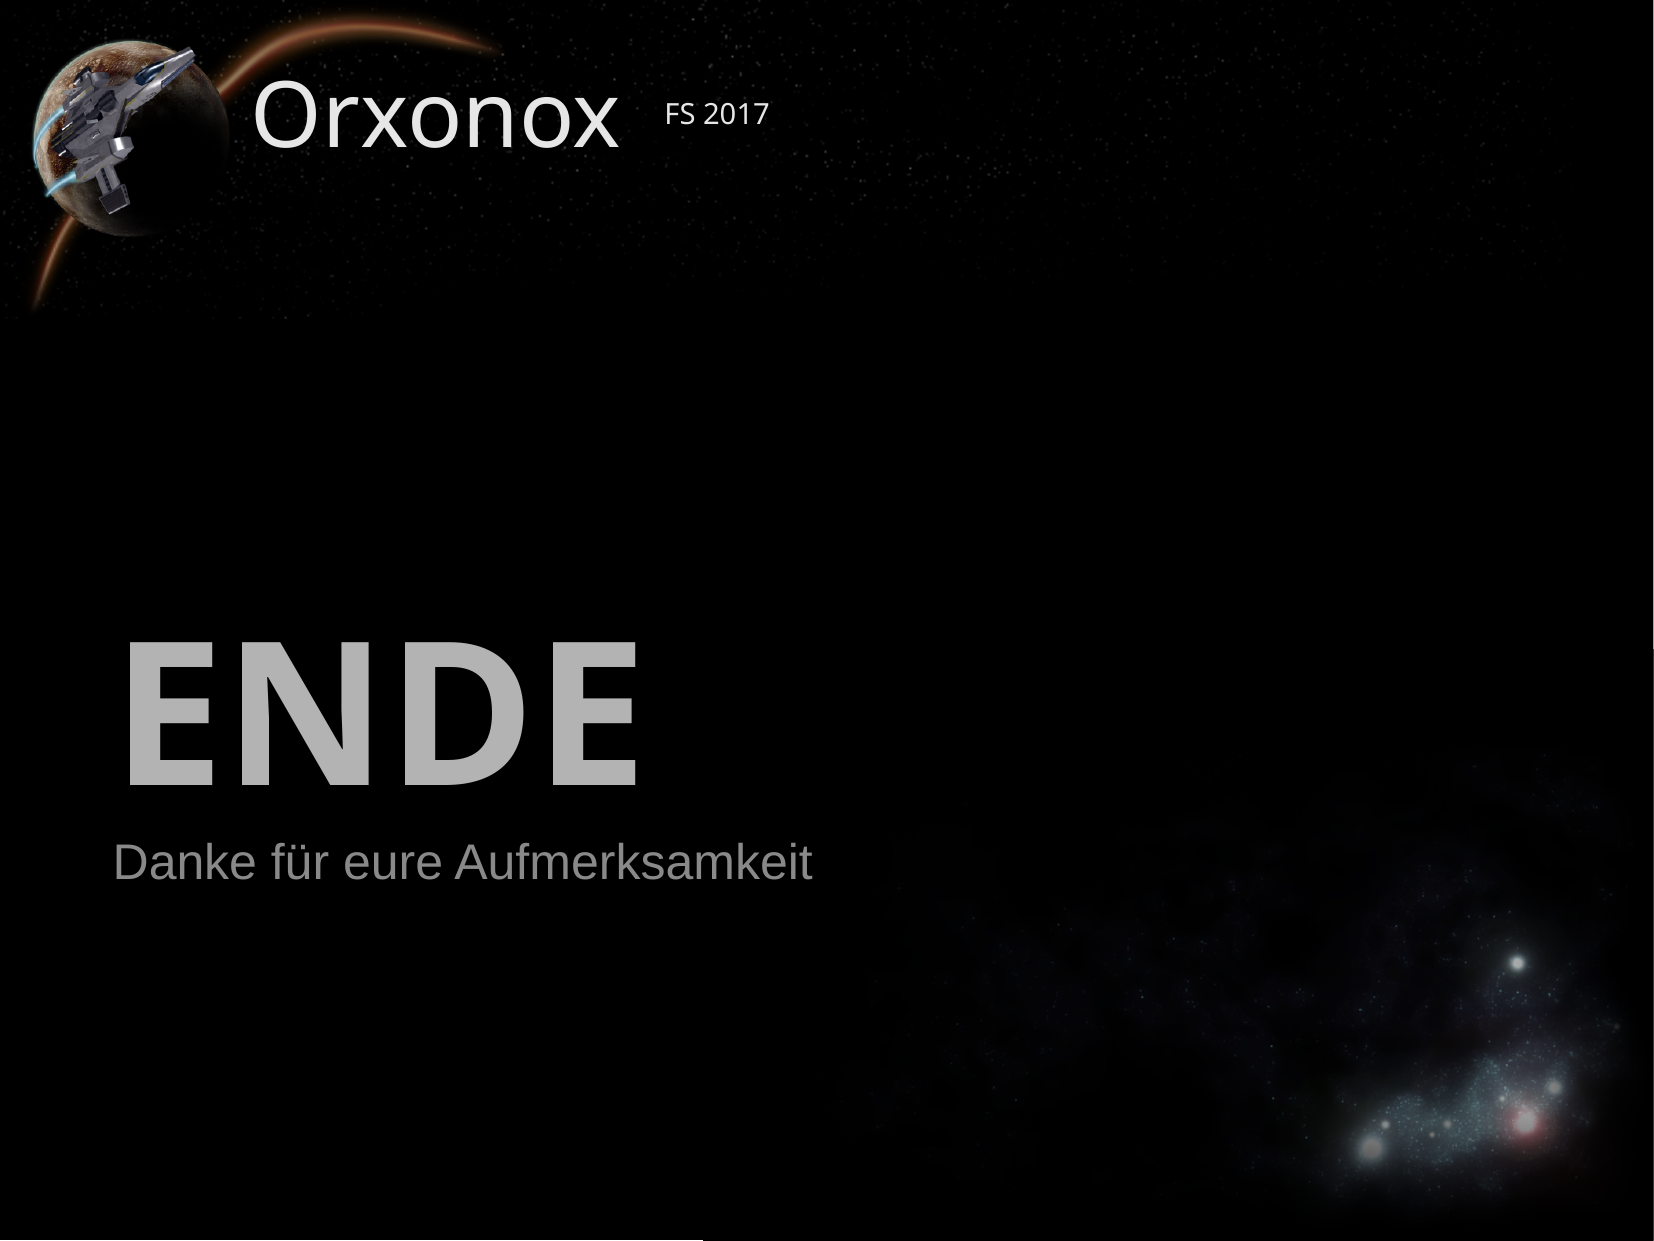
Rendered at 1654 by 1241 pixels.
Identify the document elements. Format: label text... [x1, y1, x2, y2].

picture [703, 649, 1654, 1241]
picture [0, 0, 1607, 443]
title ENDE [112, 309, 1539, 826]
list Danke für eure Aufmerksamkeit [112, 829, 1539, 1102]
